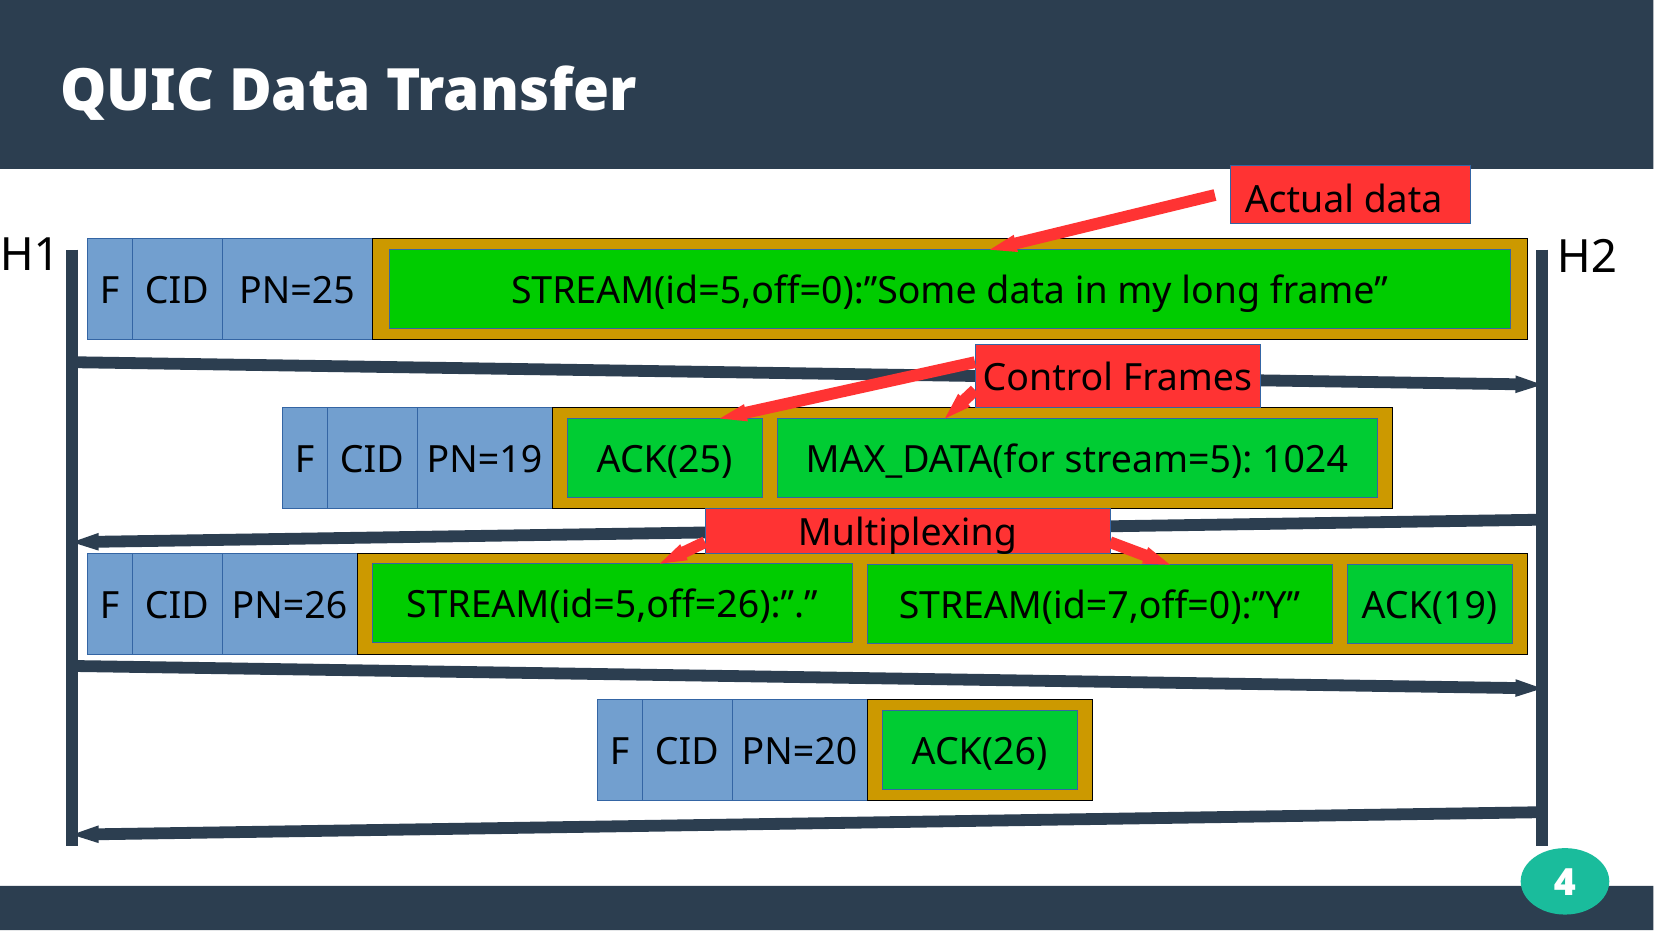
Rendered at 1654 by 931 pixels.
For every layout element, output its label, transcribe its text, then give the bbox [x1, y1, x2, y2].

text_box H1 [0, 213, 91, 336]
text_box [867, 699, 1093, 801]
text_box [372, 238, 1528, 340]
text_box [552, 375, 1393, 509]
text_box ACK(19) [1347, 564, 1513, 644]
text_box PN=20 [732, 699, 867, 801]
text_box CID [133, 553, 222, 655]
text_box F [597, 699, 643, 801]
text_box PN=25 [222, 238, 372, 340]
text_box CID [133, 238, 222, 340]
text_box PN=26 [222, 553, 357, 655]
text_box CID [328, 407, 417, 509]
text_box Multiplexing [705, 508, 1111, 554]
text_box STREAM(id=5,off=26):”.” [372, 563, 853, 643]
title QUIC Data Transfer [60, 28, 1596, 147]
text_box H2 [1542, 215, 1651, 338]
text_box F [282, 407, 328, 509]
text_box PN=19 [417, 407, 552, 509]
text_box Actual data [1230, 165, 1486, 235]
text_box F [87, 238, 133, 340]
text_box ACK(26) [882, 710, 1078, 790]
text_box [357, 553, 1528, 655]
text_box Control Frames [975, 344, 1261, 408]
text_box ACK(25) [567, 418, 763, 498]
text_box CID [643, 699, 732, 801]
text_box MAX_DATA(for stream=5): 1024 [777, 418, 1378, 498]
text_box F [87, 553, 133, 655]
text_box [750, 375, 884, 405]
text_box STREAM(id=7,off=0):”Y” [867, 564, 1333, 644]
text_box STREAM(id=5,off=0):”Some data in my long frame” [389, 249, 1511, 329]
